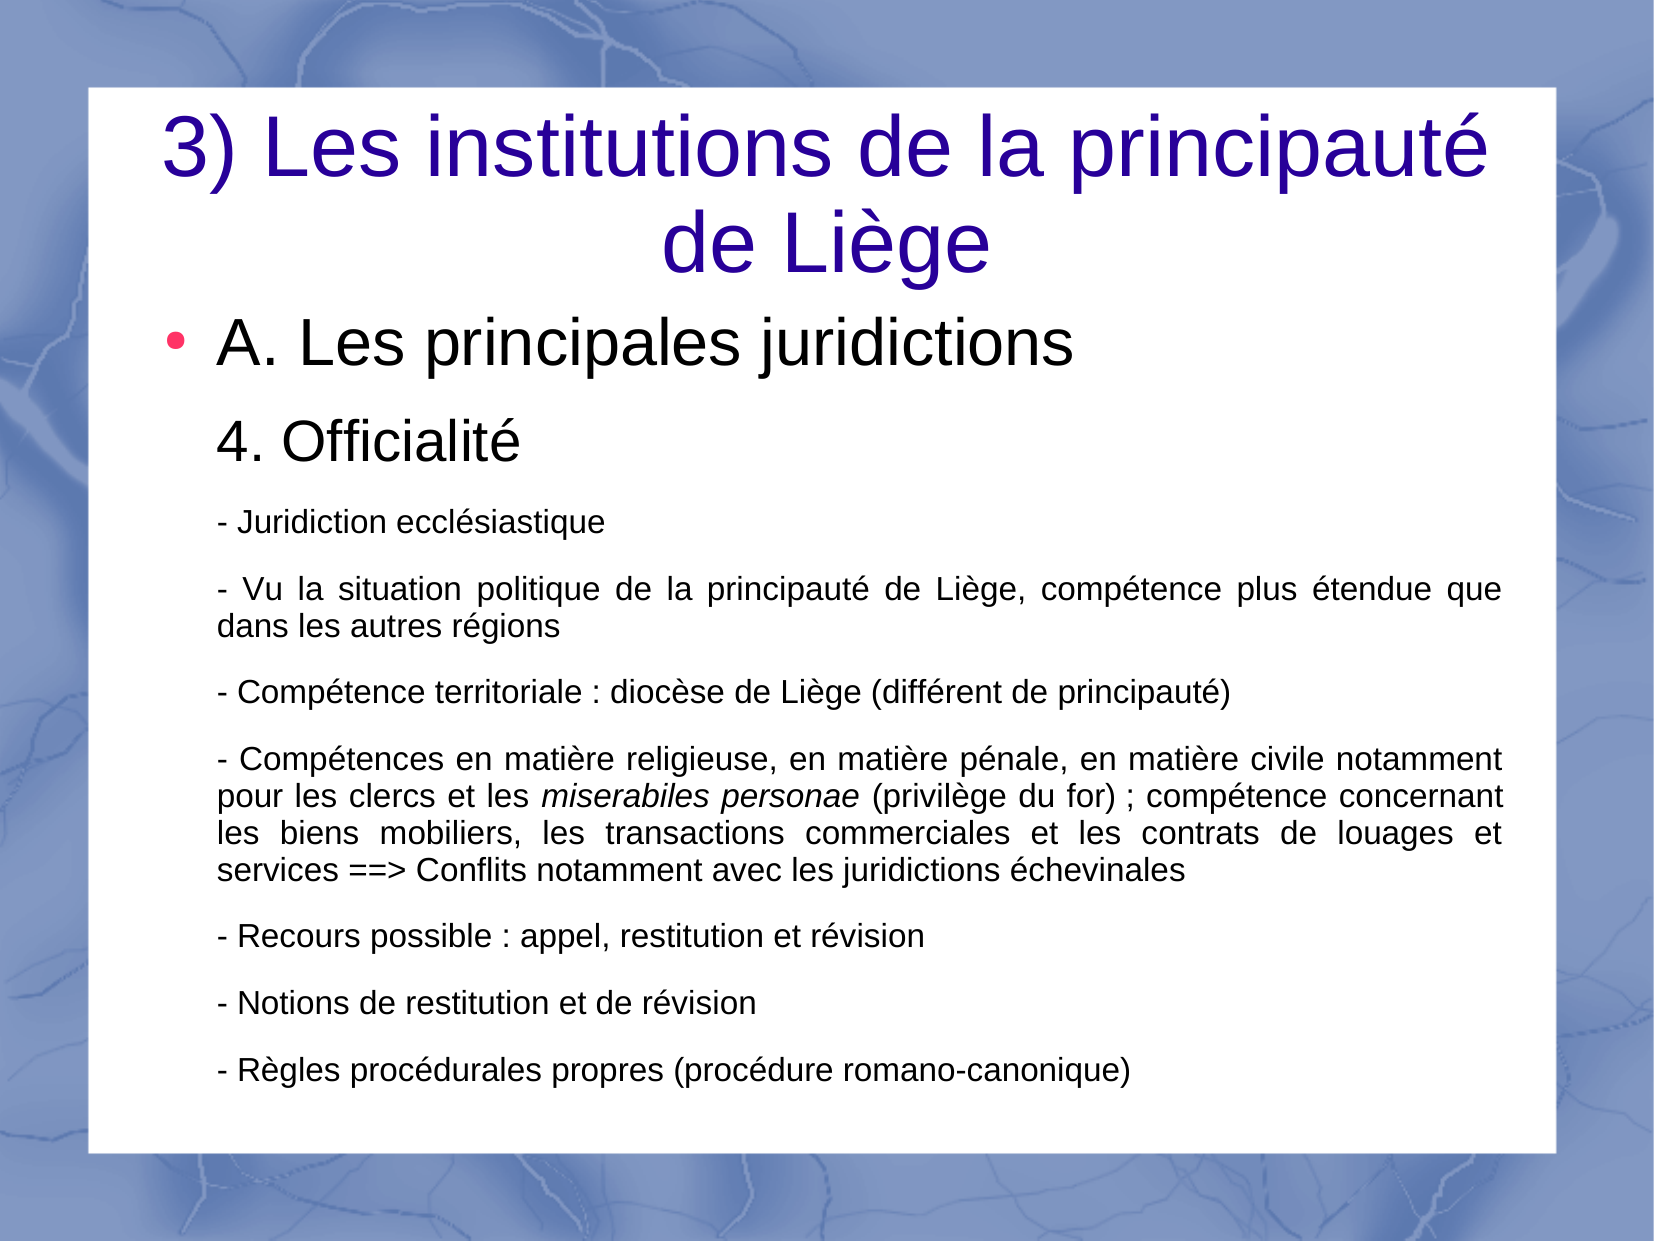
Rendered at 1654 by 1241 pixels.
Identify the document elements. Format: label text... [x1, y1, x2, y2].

picture [0, 0, 1654, 1241]
list A. Les principales juridictions 4. Officialité - Juridiction ecclésiastique - Vu la situation politique de la principauté de Liège, compétence plus étendue que dans les autres régions - Compétence territoriale : diocèse de Liège (différent de principauté) - Compétences en matière religieuse, en matière pénale, en matière civile notamment pour les clercs et les miserabiles personae (privilège du for) ; compétence concernant les biens mobiliers, les transactions commerciales et les contrats de louages et services ==> Conflits notamment avec les juridictions échevinales - Recours possible : appel, restitution et révision - Notions de restitution et de révision - Règles procédurales propres (procédure romano-canonique) [146, 304, 1505, 1089]
title 3) Les institutions de la principauté de Liège [118, 90, 1536, 298]
